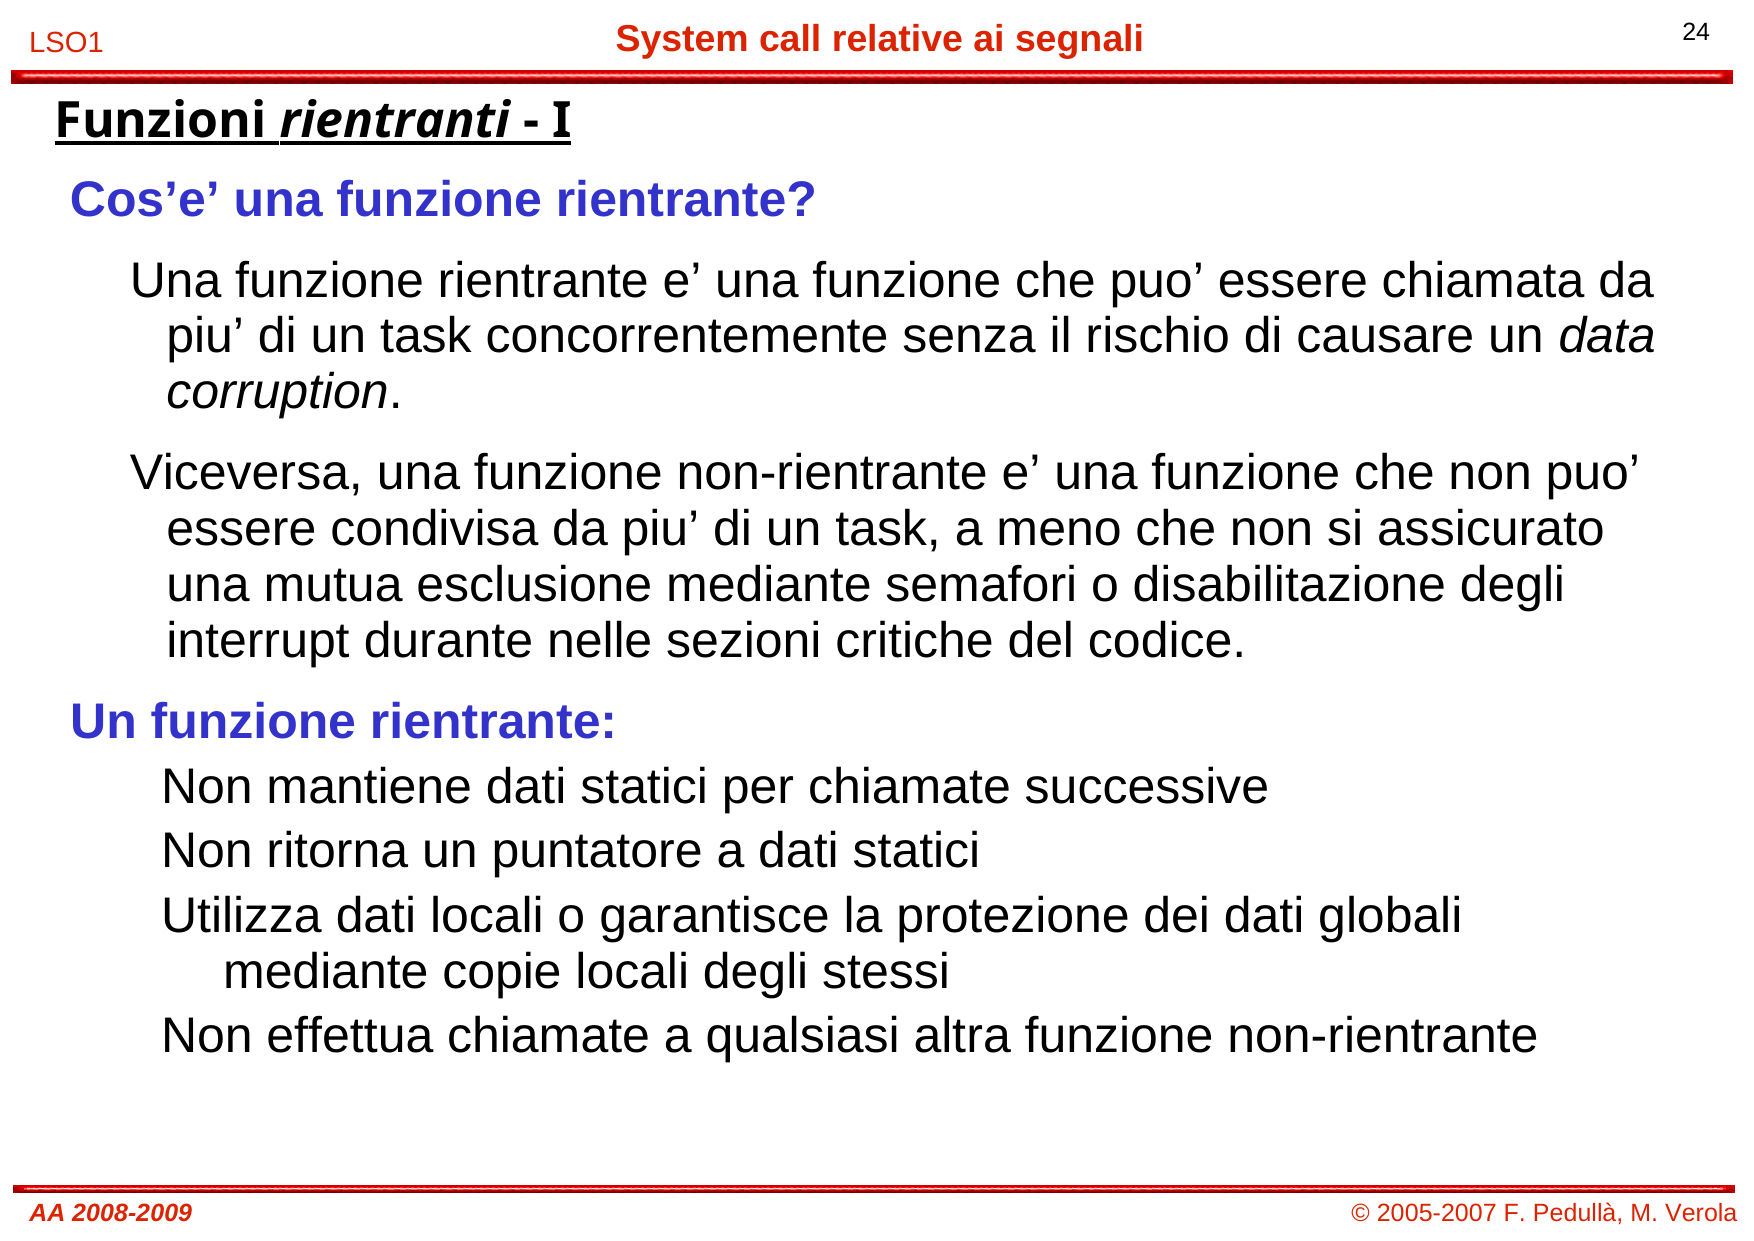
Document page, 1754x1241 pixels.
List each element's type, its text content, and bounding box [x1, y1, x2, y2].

list Cos’e’ una funzione rientrante? Una funzione rientrante e’ una funzione che puo’ essere chiamata da piu’ di un task concorrentemente senza il rischio di causare un data corruption. Viceversa, una funzione non-rientrante e’ una funzione che non puo’ essere condivisa da piu’ di un task, a meno che non si assicurato una mutua esclusione mediante semafori o disabilitazione degli interrupt durante nelle sezioni critiche del codice. Un funzione rientrante: Non mantiene dati statici per chiamate successive Non ritorna un puntatore a dati statici Utilizza dati locali o garantisce la protezione dei dati globali mediante copie locali degli stessi Non effettua chiamate a qualsiasi altra funzione non-rientrante [52, 171, 1690, 1143]
picture [13, 1185, 1735, 1193]
picture [11, 70, 1733, 84]
title Funzioni rientranti - I [40, 72, 1714, 168]
